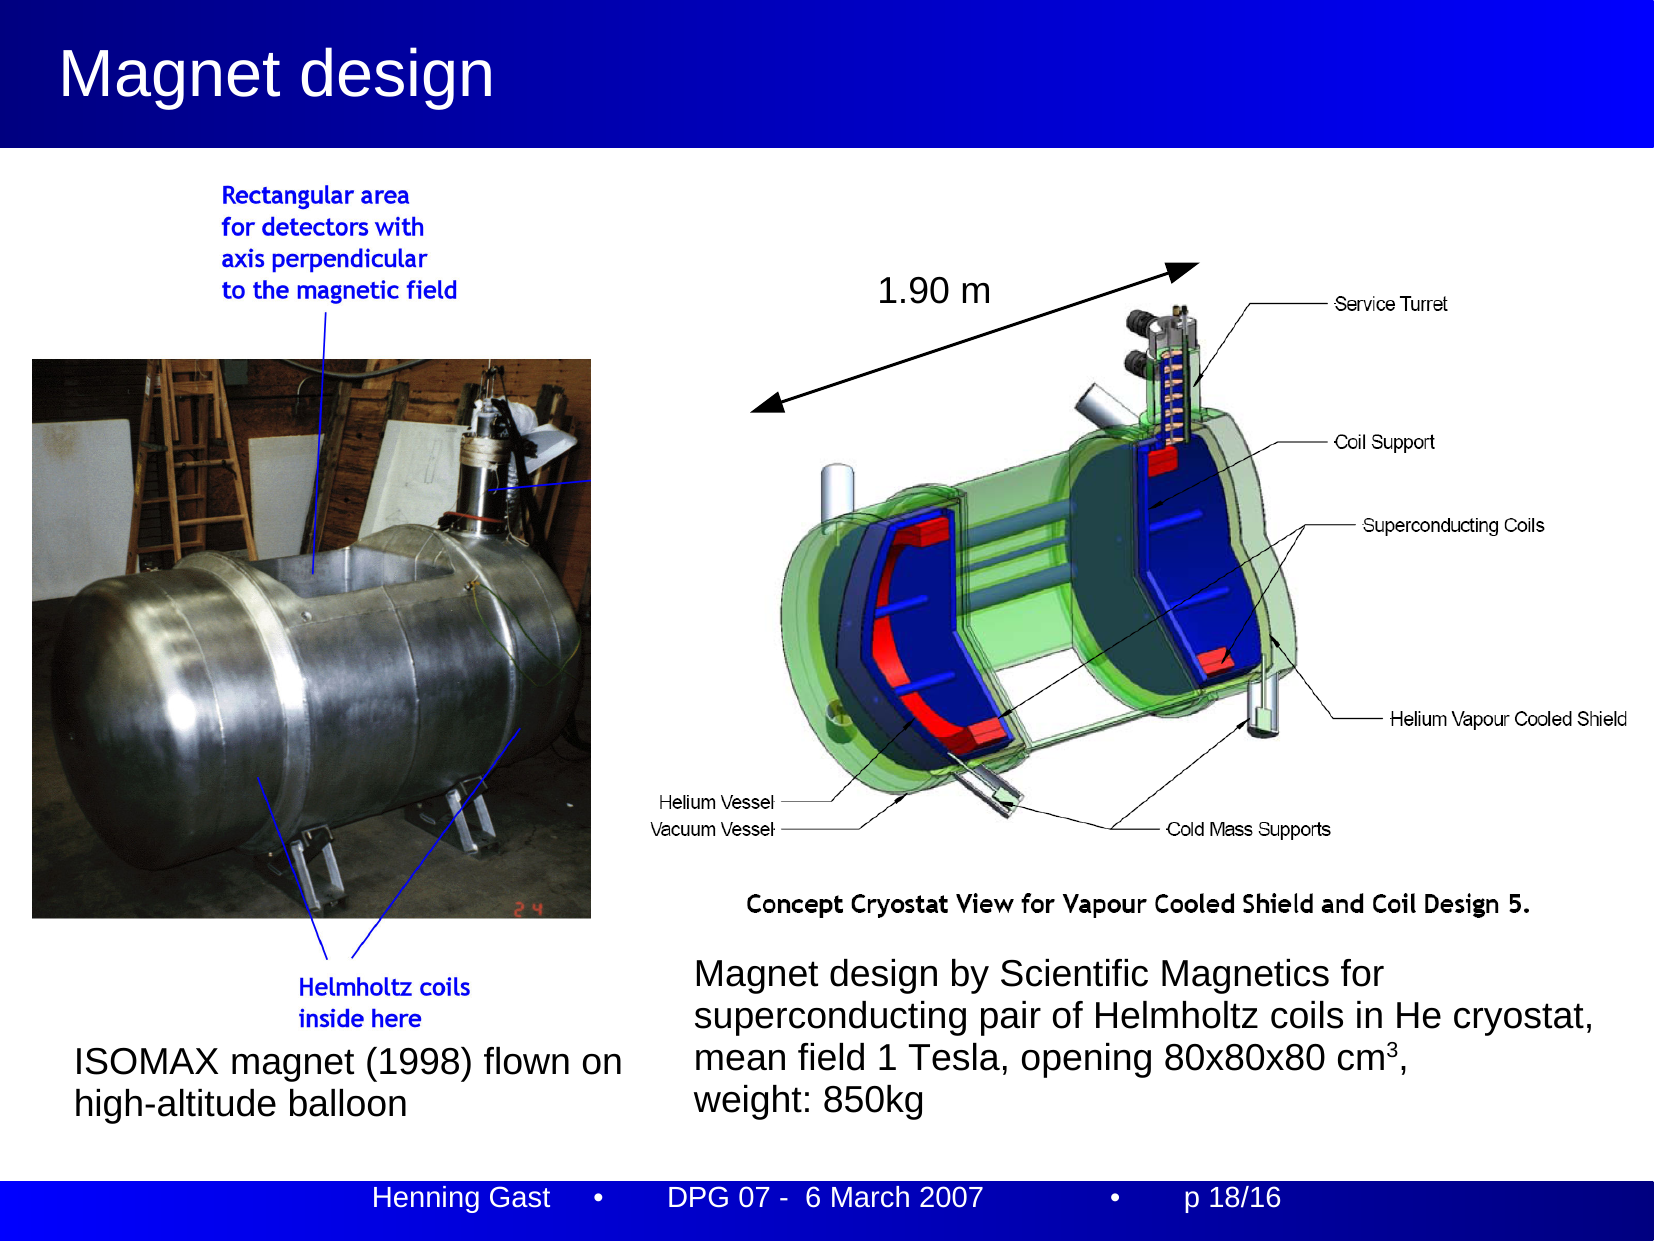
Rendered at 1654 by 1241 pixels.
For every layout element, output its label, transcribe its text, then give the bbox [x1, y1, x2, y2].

text_box ISOMAX magnet (1998) flown on high-altitude balloon [59, 1033, 679, 1160]
text_box 1.90 m [862, 262, 1051, 334]
picture [32, 177, 1652, 1034]
text_box Magnet design by Scientific Magnetics for superconducting pair of Helmholtz coils in He cryostat, mean field 1 Tesla, opening 80x80x80 cm3, weight: 850kg [679, 944, 1625, 1183]
title Magnet design [0, 0, 1654, 148]
